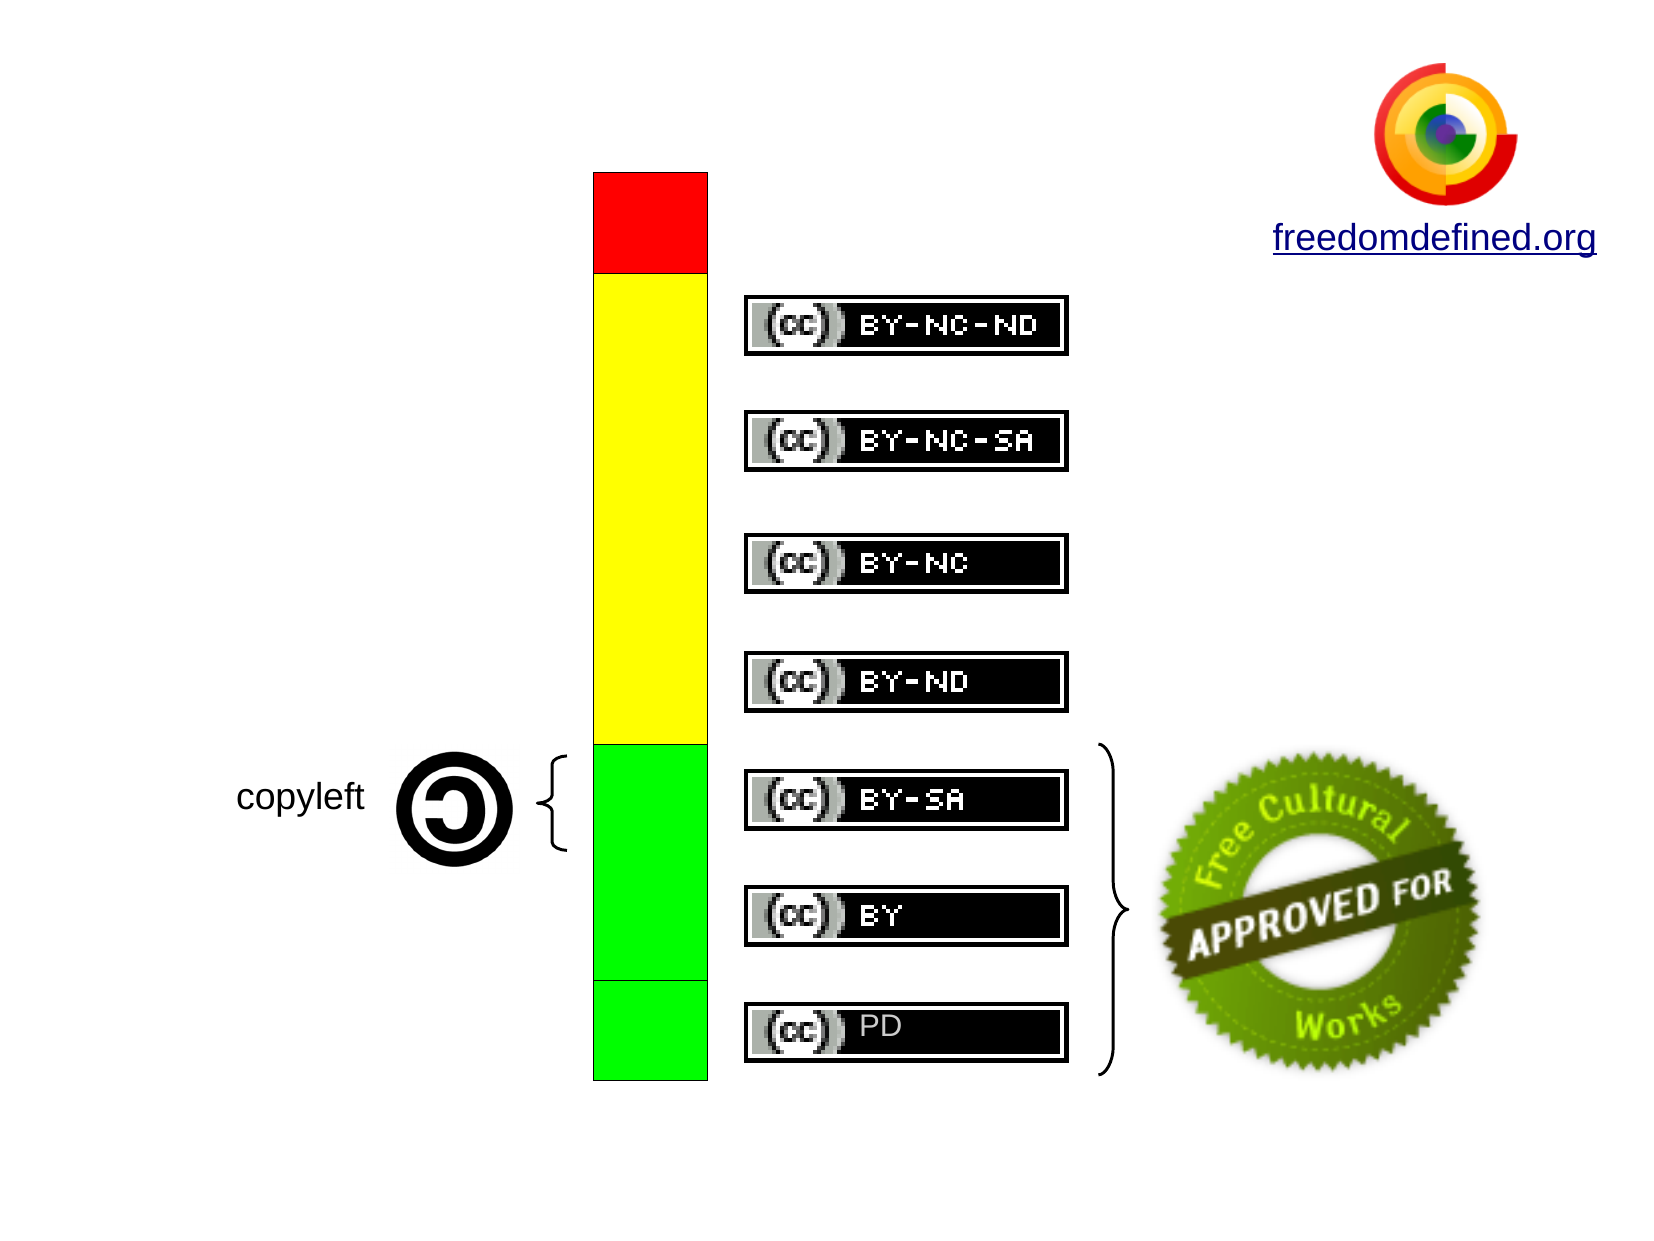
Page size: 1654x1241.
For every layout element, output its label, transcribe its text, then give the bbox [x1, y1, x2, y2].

picture [744, 885, 1069, 947]
text_box copyleft [221, 767, 381, 839]
text_box freedomdefined.org [1257, 209, 1612, 280]
picture [389, 744, 520, 875]
picture [744, 295, 1069, 357]
picture [939, 1002, 1069, 1063]
picture [744, 1002, 844, 1063]
picture [744, 410, 1069, 472]
text_box PD [844, 1001, 939, 1063]
picture [1151, 744, 1489, 1081]
picture [744, 533, 1069, 594]
picture [744, 651, 1069, 713]
picture [1369, 63, 1518, 206]
picture [744, 769, 1069, 831]
text_box [593, 172, 708, 1081]
